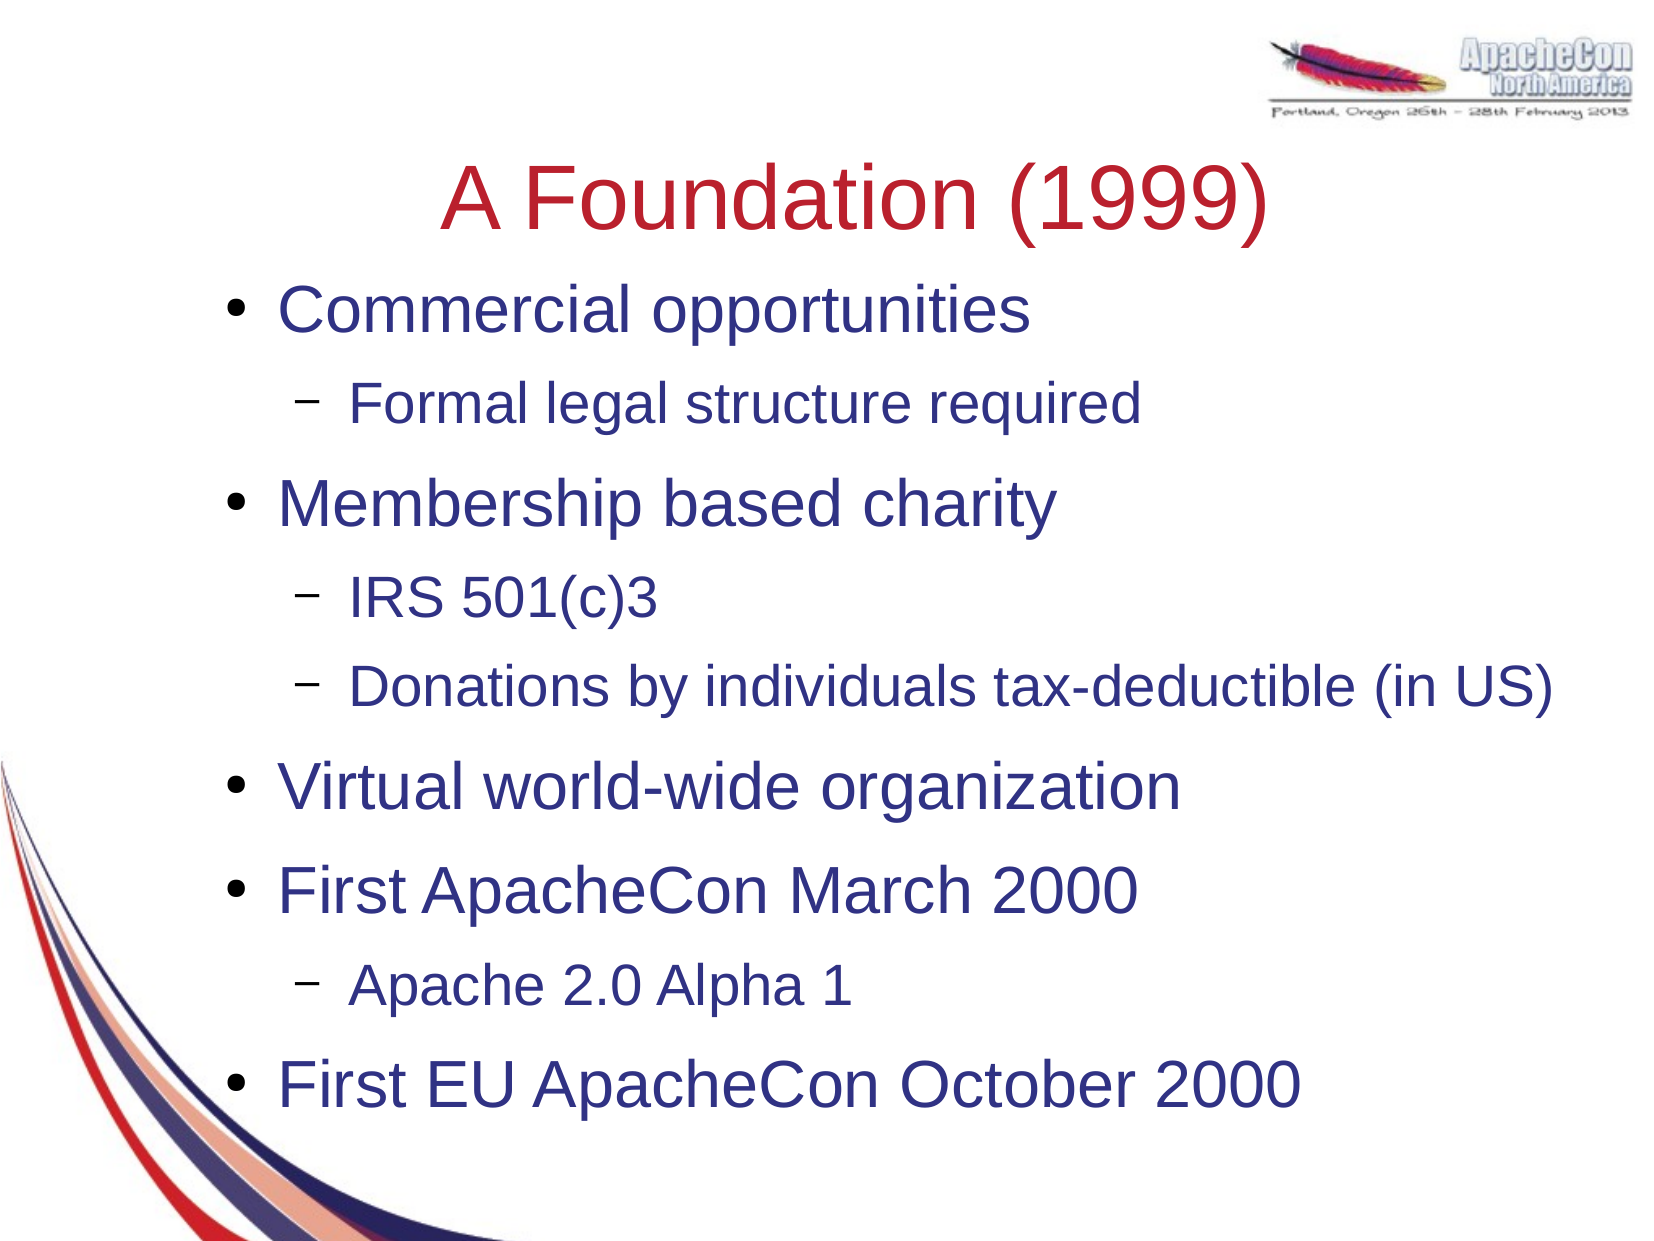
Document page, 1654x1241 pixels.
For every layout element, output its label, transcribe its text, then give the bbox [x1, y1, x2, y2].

picture [0, 0, 1654, 1241]
title A Foundation (1999) [177, 141, 1536, 254]
list Commercial opportunities Formal legal structure required Membership based charity IRS 501(c)3 Donations by individuals tax-deductible (in US) Virtual world-wide organization First ApacheCon March 2000 Apache 2.0 Alpha 1 First EU ApacheCon October 2000 [206, 272, 1565, 1123]
